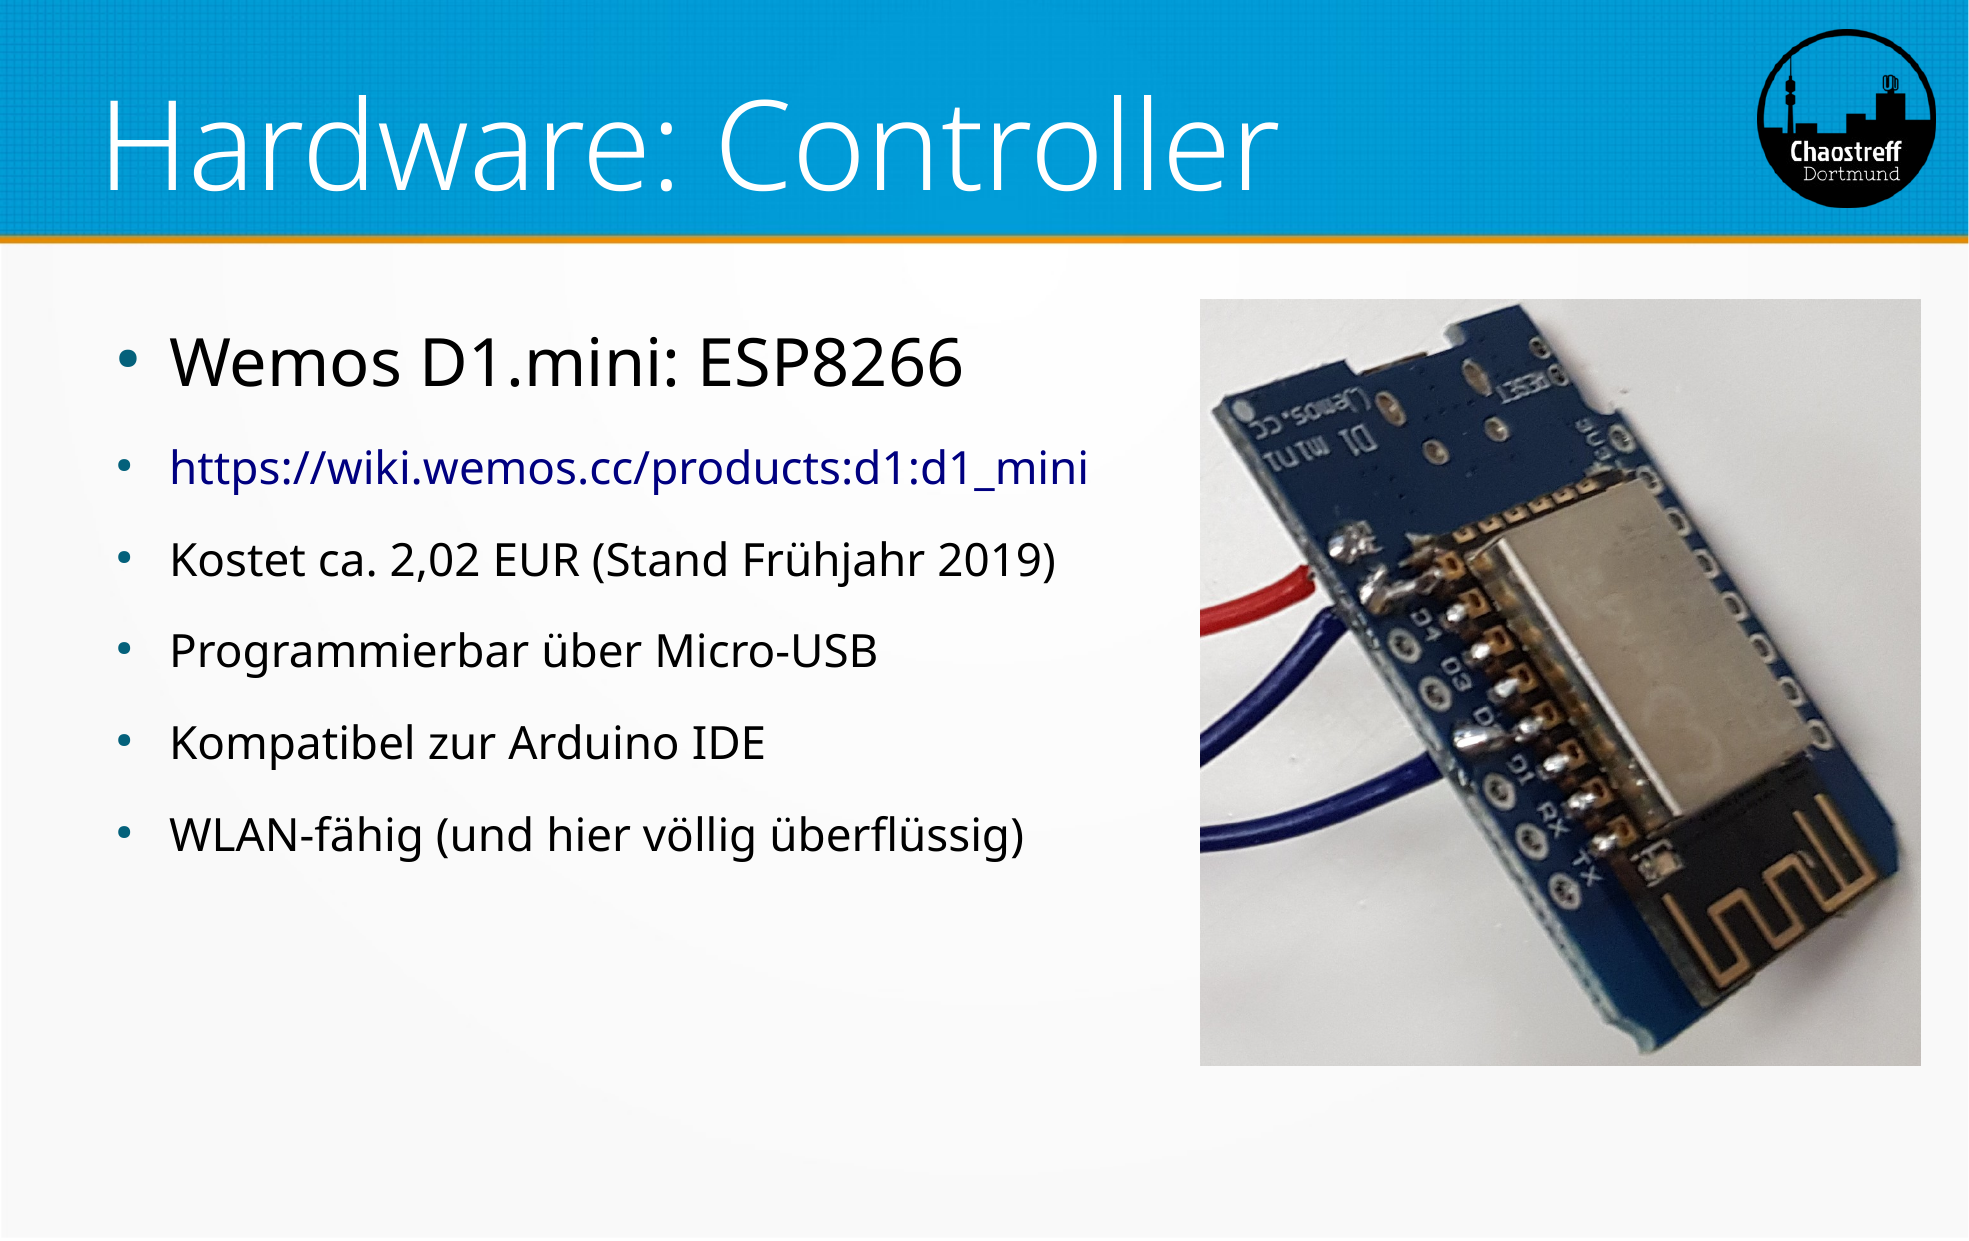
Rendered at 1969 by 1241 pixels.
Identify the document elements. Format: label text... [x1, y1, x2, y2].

picture [1870, 34, 1935, 204]
list Wemos D1.mini: ESP8266 https://wiki.wemos.cc/products:d1:d1_mini Kostet ca. 2,02 EUR (Stand Frühjahr 2019) Programmierbar über Micro-USB Kompatibel zur Arduino IDE WLAN-fähig (und hier völlig überflüssig) [98, 315, 1861, 1081]
picture [0, 233, 1969, 1241]
title Hardware: Controller [98, 19, 1870, 227]
